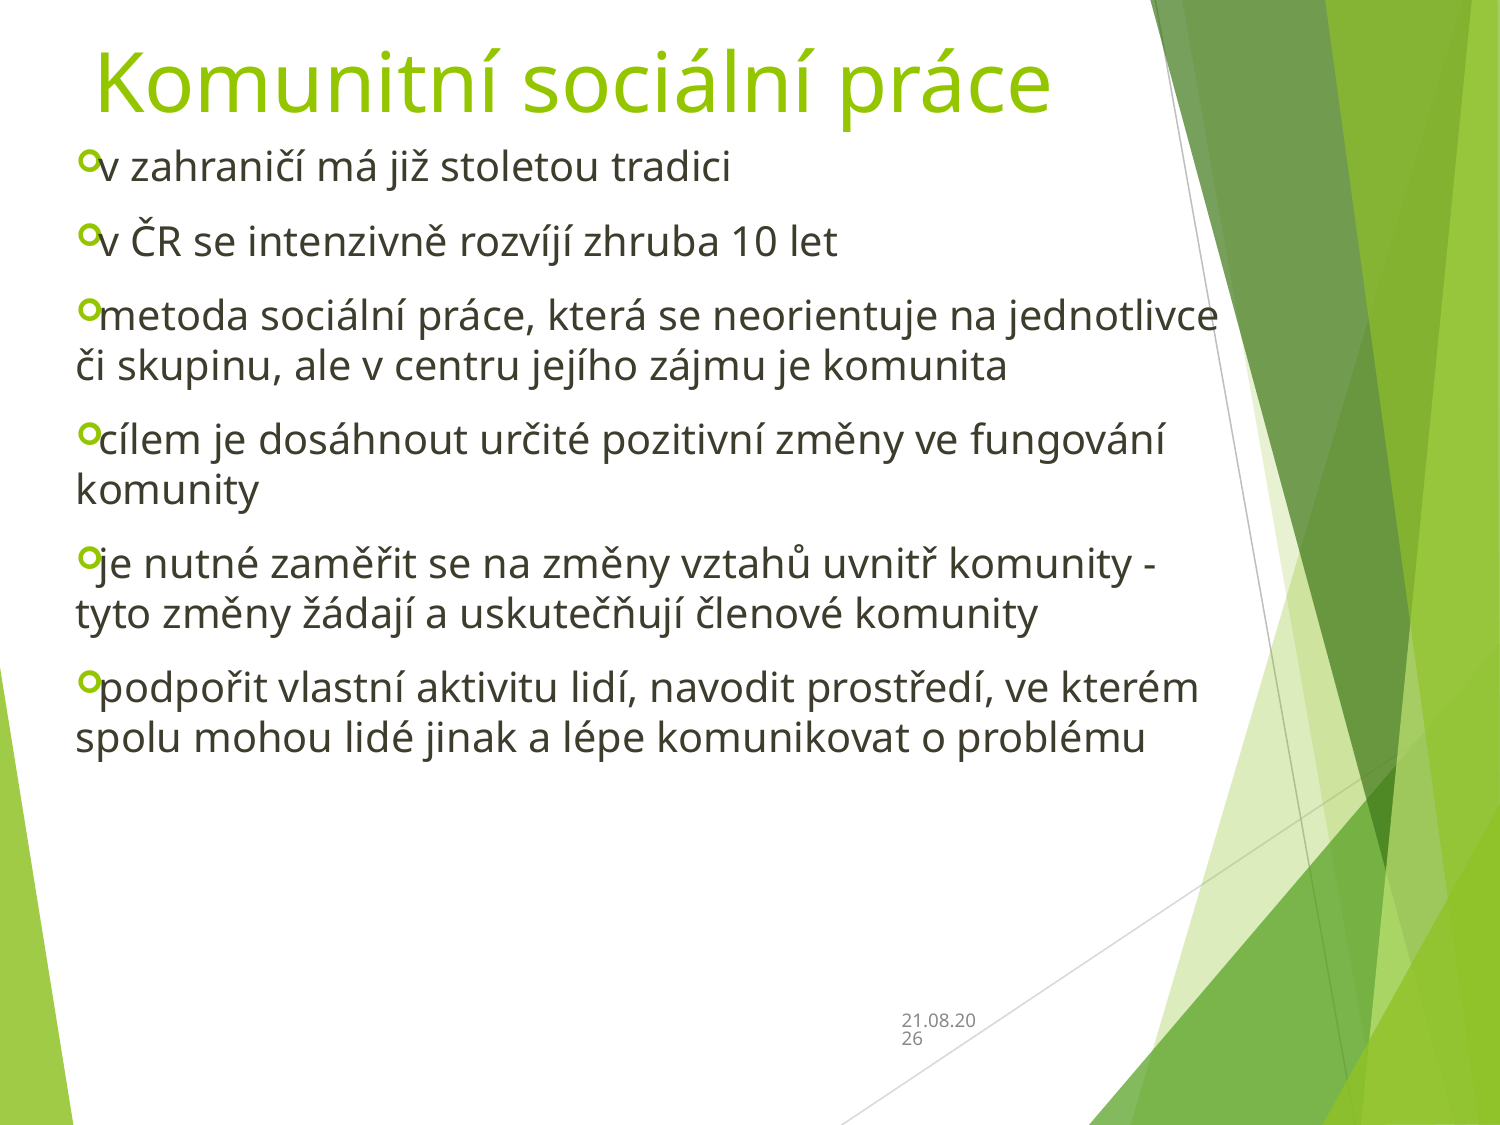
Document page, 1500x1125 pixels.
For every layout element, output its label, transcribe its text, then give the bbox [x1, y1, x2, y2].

text_box 07.04.2021 [886, 991, 999, 1051]
title Komunitní sociální práce [0, 21, 1151, 210]
list v zahraničí má již stoletou tradici v ČR se intenzivně rozvíjí zhruba 10 let metoda sociální práce, která se neorientuje na jednotlivce či skupinu, ale v centru jejího zájmu je komunita cílem je dosáhnout určité pozitivní změny ve fungování komunity je nutné zaměřit se na změny vztahů uvnitř komunity - tyto změny žádají a uskutečňují členové komunity podpořit vlastní aktivitu lidí, navodit prostředí, ve kterém spolu mohou lidé jinak a lépe komunikovat o problému [61, 132, 1243, 787]
